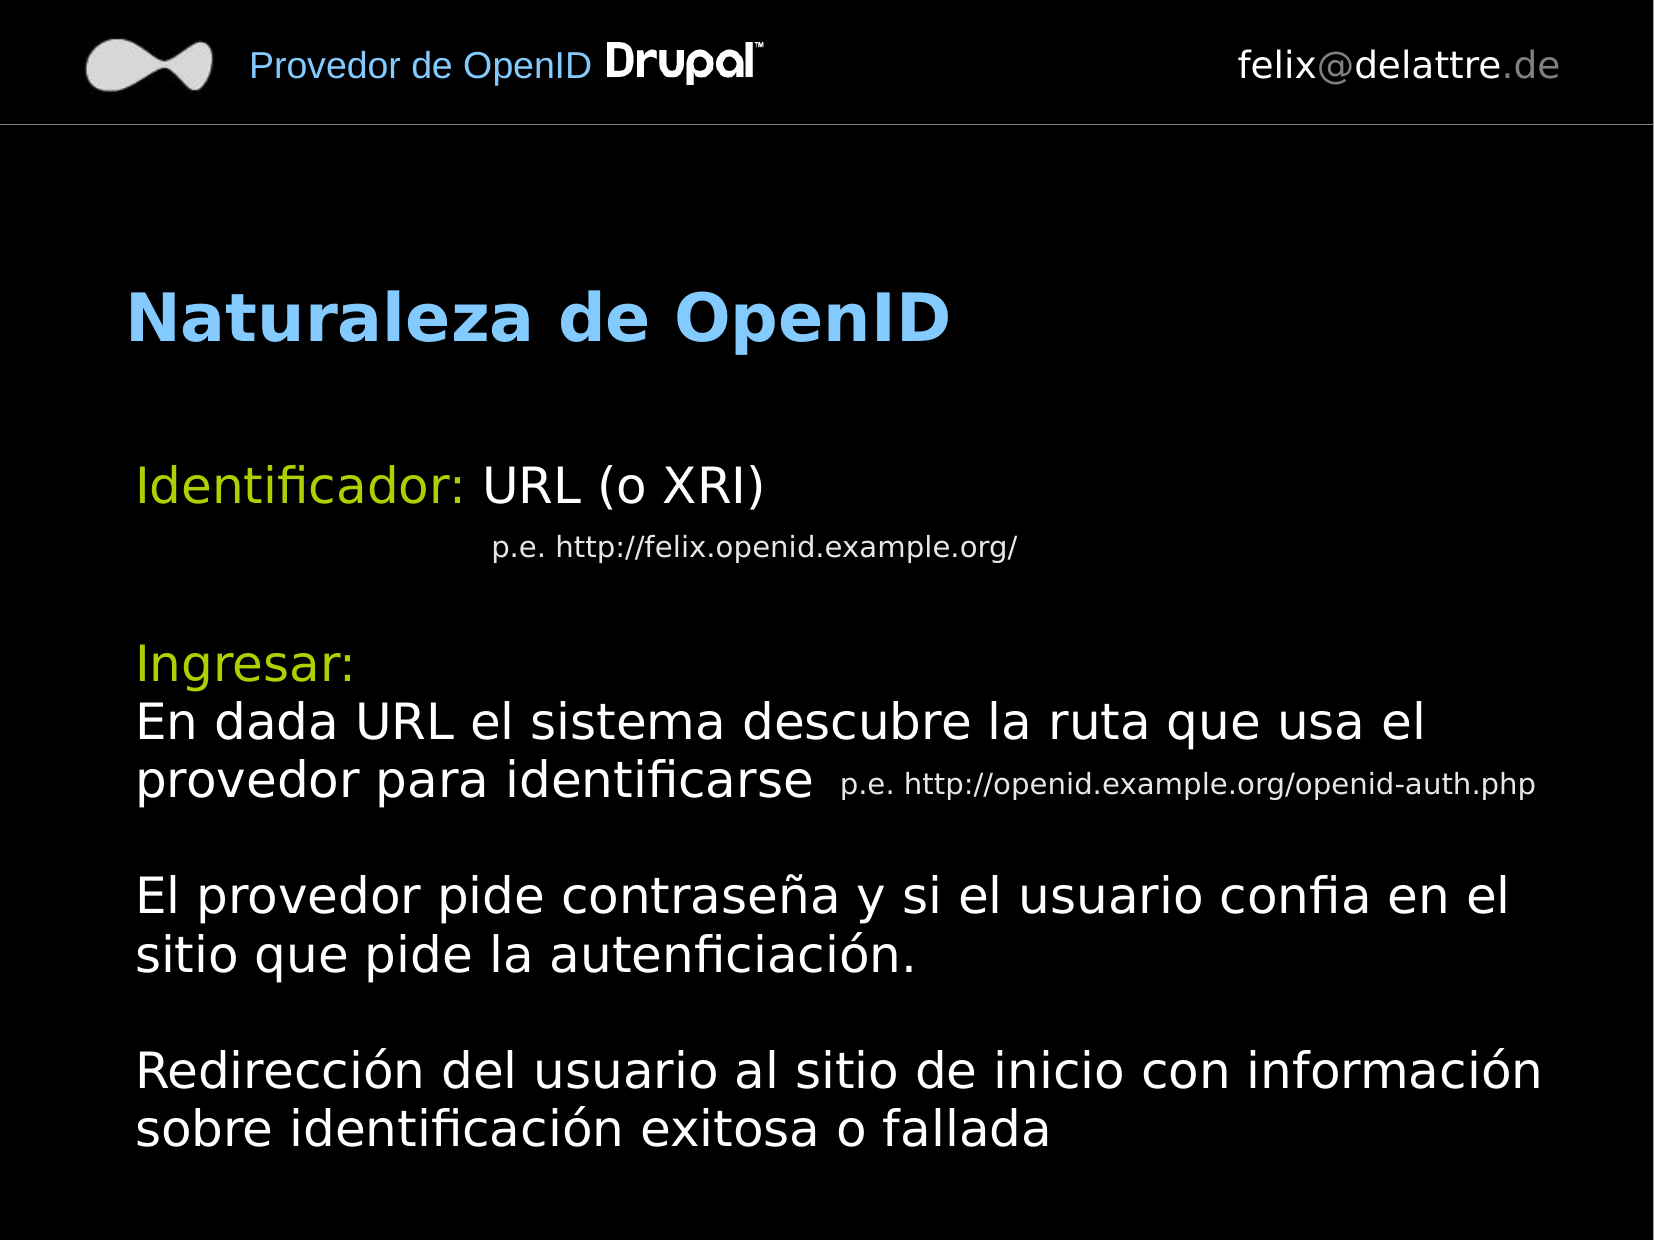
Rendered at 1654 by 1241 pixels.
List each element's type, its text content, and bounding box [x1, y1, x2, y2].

text_box Ingresar: En dada URL el sistema descubre la ruta que usa el provedor para identificarse El provedor pide contraseña y si el usuario confia en el sitio que pide la autenficiación. Redirección del usuario al sitio de inicio con información sobre identificación exitosa o fallada [120, 627, 1565, 1167]
picture [62, 31, 229, 104]
text_box Identificador: URL (o XRI) [120, 450, 1565, 524]
text_box p.e. http://openid.example.org/openid-auth.php [824, 759, 1577, 809]
text_box p.e. http://felix.openid.example.org/ [476, 523, 1228, 573]
text_box Naturaleza de OpenID [110, 272, 1412, 365]
